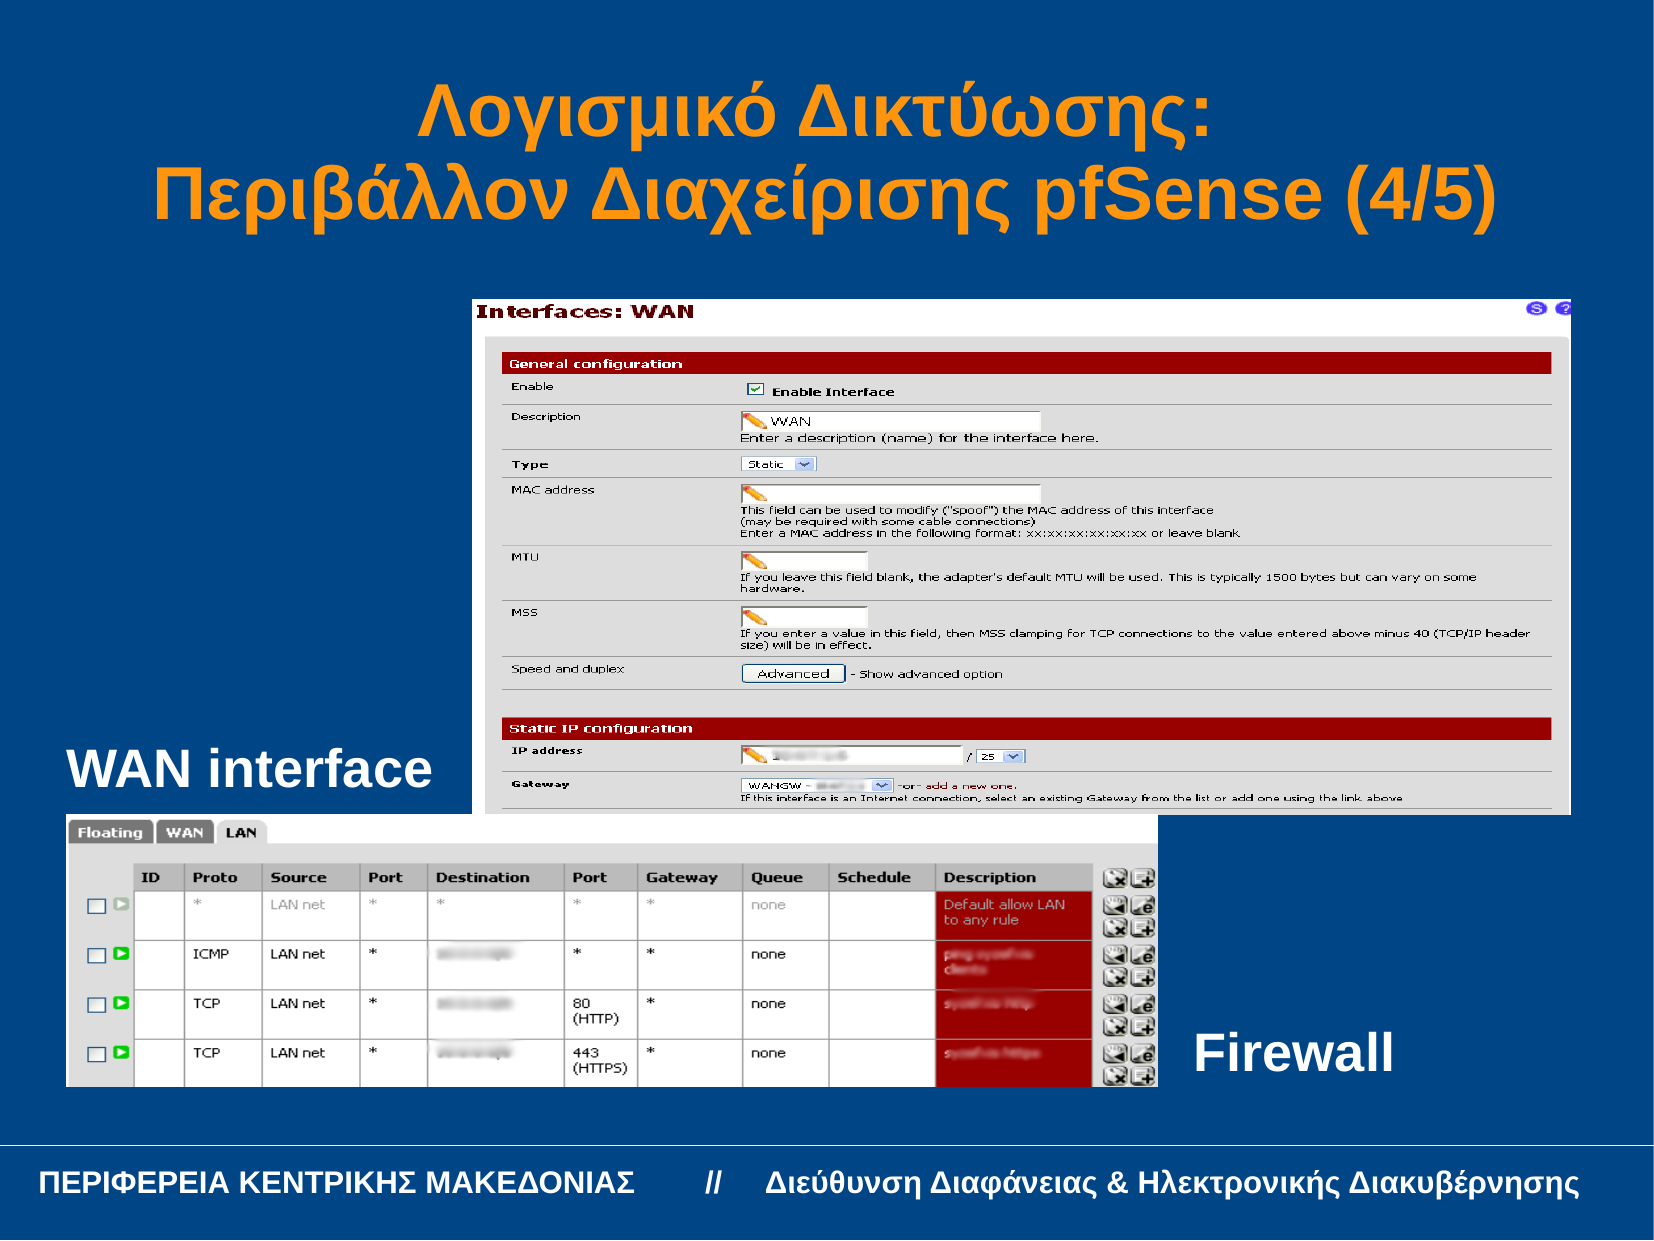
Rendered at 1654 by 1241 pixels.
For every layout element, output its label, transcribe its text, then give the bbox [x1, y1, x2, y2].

list [82, 299, 1571, 1123]
text_box WAN interface [51, 732, 449, 813]
picture [66, 814, 1158, 1087]
text_box Firewall [1178, 1016, 1411, 1096]
text_box ΠΕΡΙΦΕΡΕΙΑ ΚΕΝΤΡΙΚΗΣ ΜΑΚΕΔΟΝΙΑΣ // Διεύθυνση Διαφάνειας & Ηλεκτρονικής Διακυβέρνησης [23, 1157, 1654, 1208]
text_box Λογισμικό Δικτύωσης: Περιβάλλον Διαχείρισης pfSense (4/5) [82, 47, 1571, 253]
